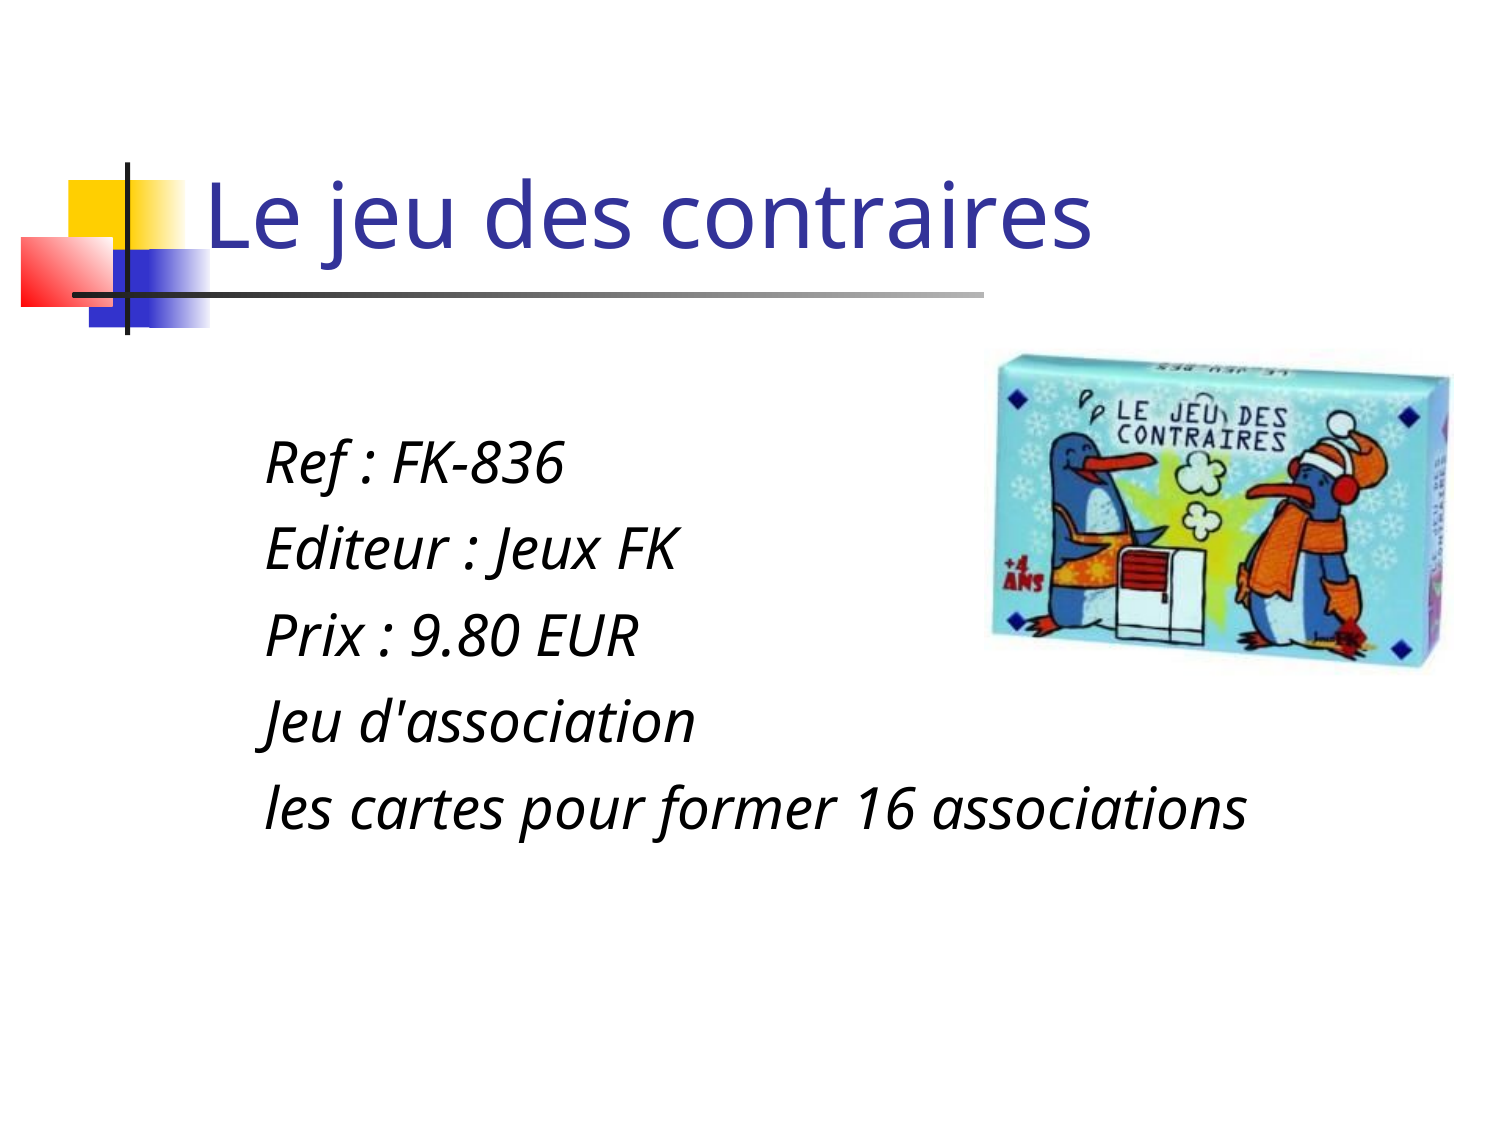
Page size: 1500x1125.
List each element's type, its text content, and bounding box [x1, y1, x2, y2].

title Le jeu des contraires [188, 35, 1467, 275]
list Ref : FK-836 Editeur : Jeux FK Prix : 9.80 EUR Jeu d'association les cartes pour former 16 associations [193, 330, 1469, 1006]
picture [984, 274, 1454, 744]
